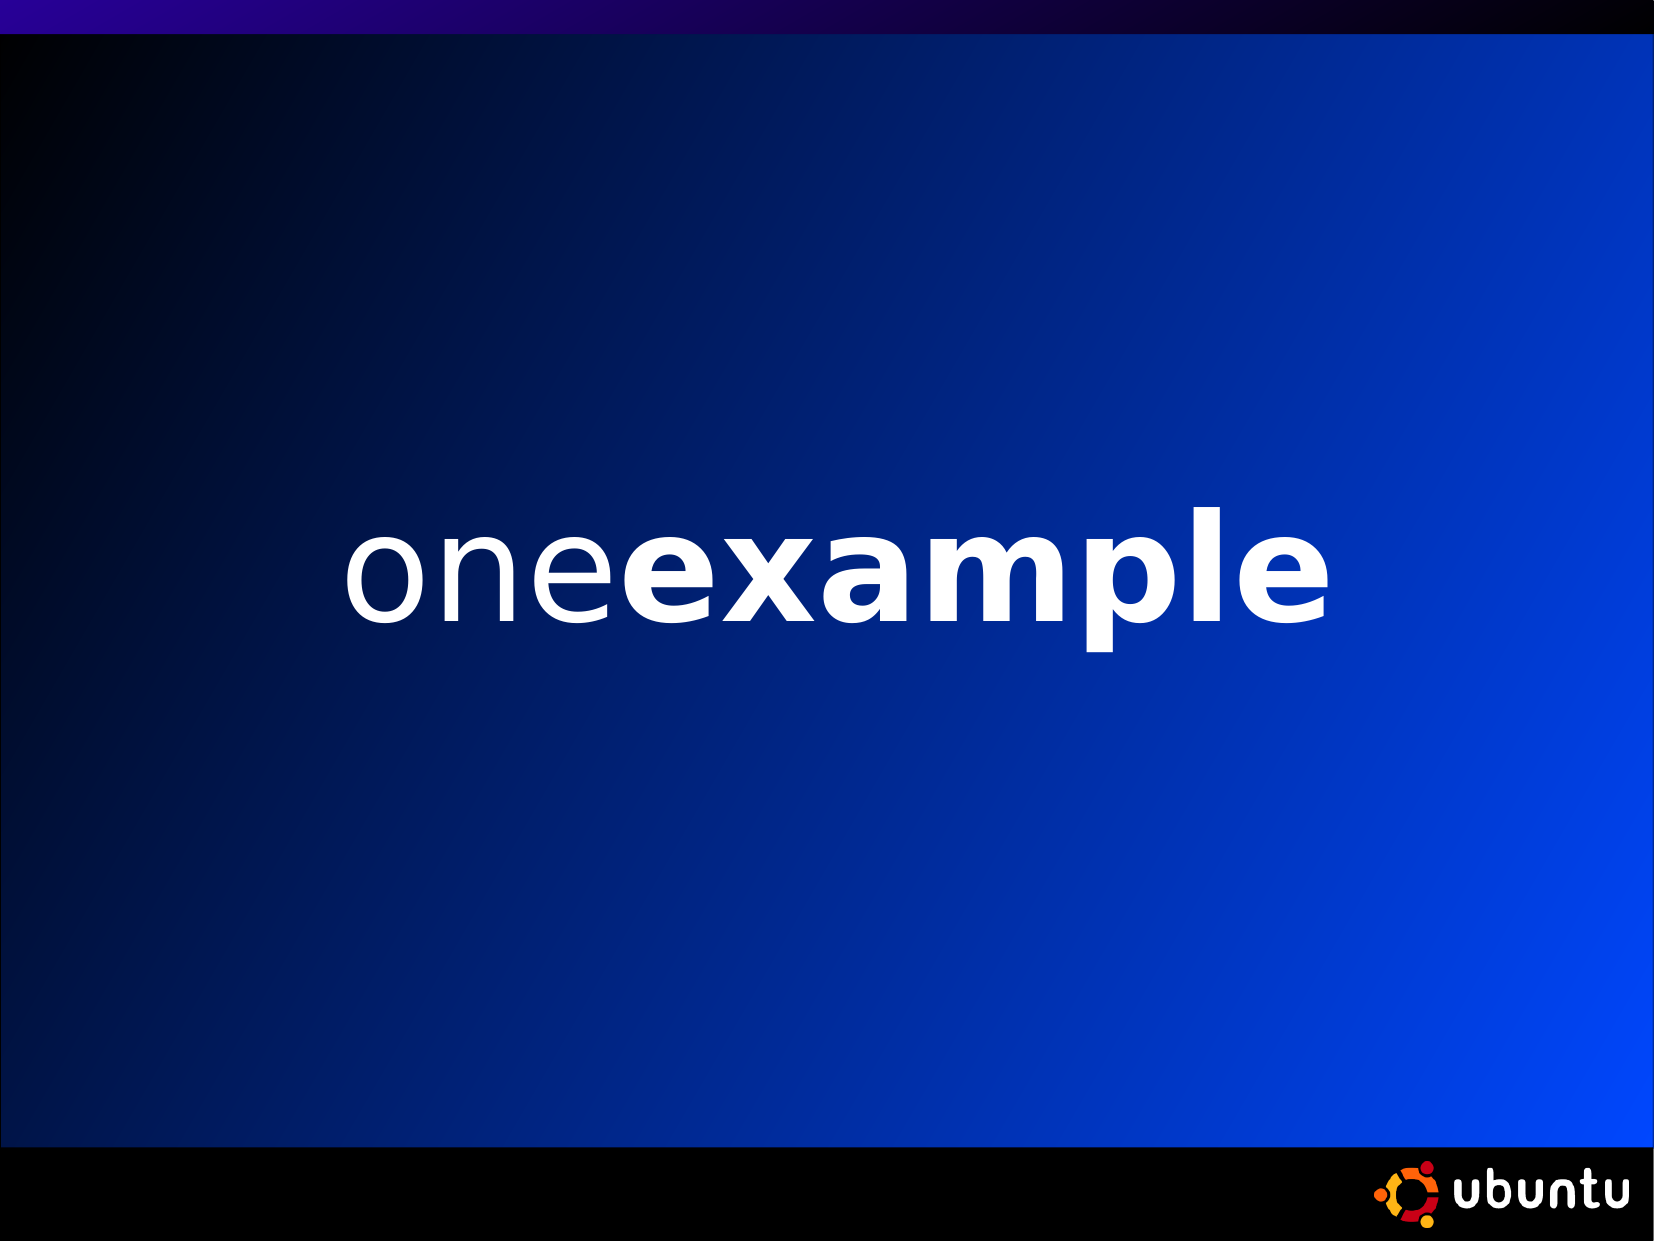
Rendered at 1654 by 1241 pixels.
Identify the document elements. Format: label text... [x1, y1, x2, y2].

text_box oneexample [340, 480, 1336, 655]
text_box [0, 0, 1654, 1241]
picture [1374, 1161, 1629, 1228]
